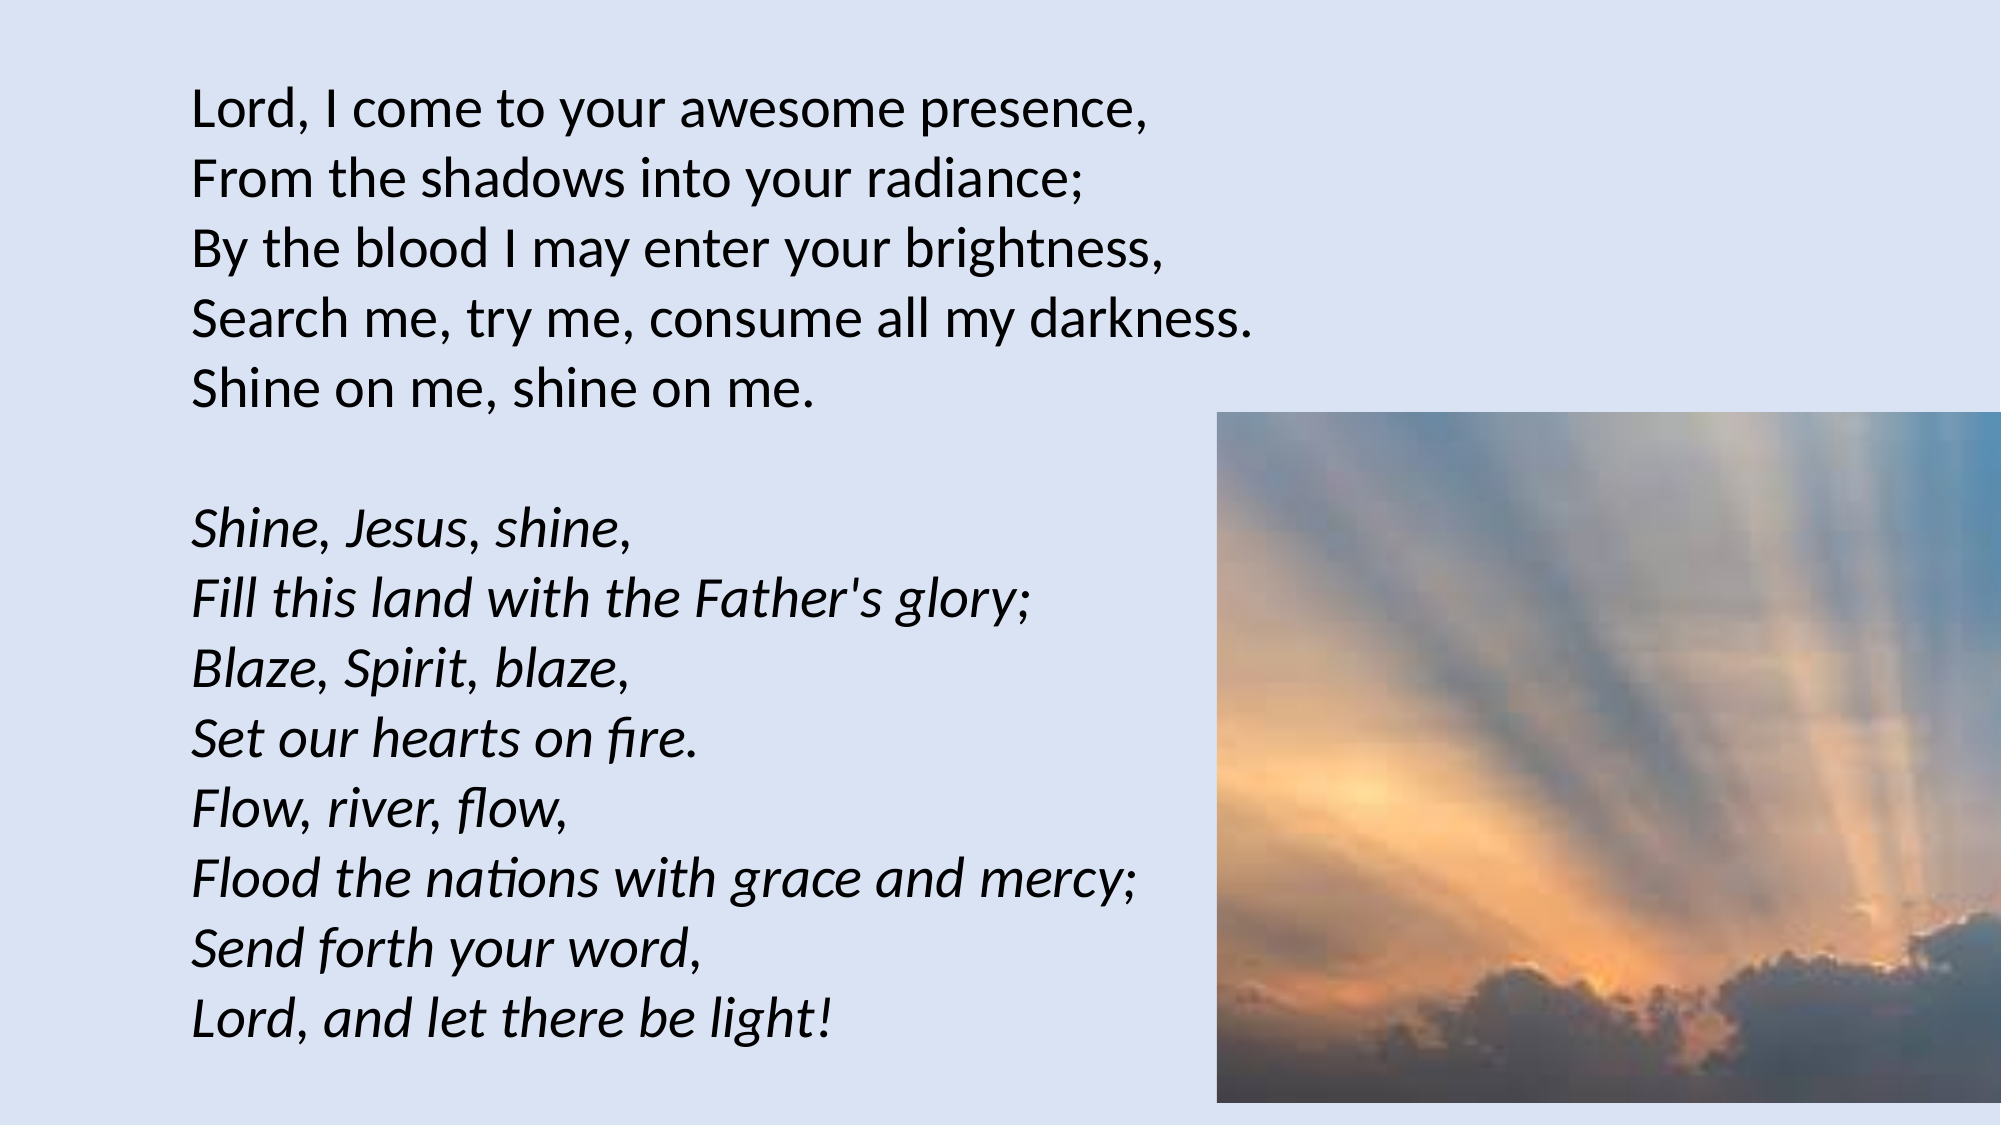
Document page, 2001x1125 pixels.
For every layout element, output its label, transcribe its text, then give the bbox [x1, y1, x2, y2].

text_box Lord, I come to your awesome presence, From the shadows into your radiance; By the blood I may enter your brightness, Search me, try me, consume all my darkness. Shine on me, shine on me. Shine, Jesus, shine, Fill this land with the Father's glory; Blaze, Spirit, blaze, Set our hearts on fire. Flow, river, flow, Flood the nations with grace and mercy; Send forth your word, Lord, and let there be light! [176, 61, 1541, 1067]
picture [1216, 412, 2000, 1104]
